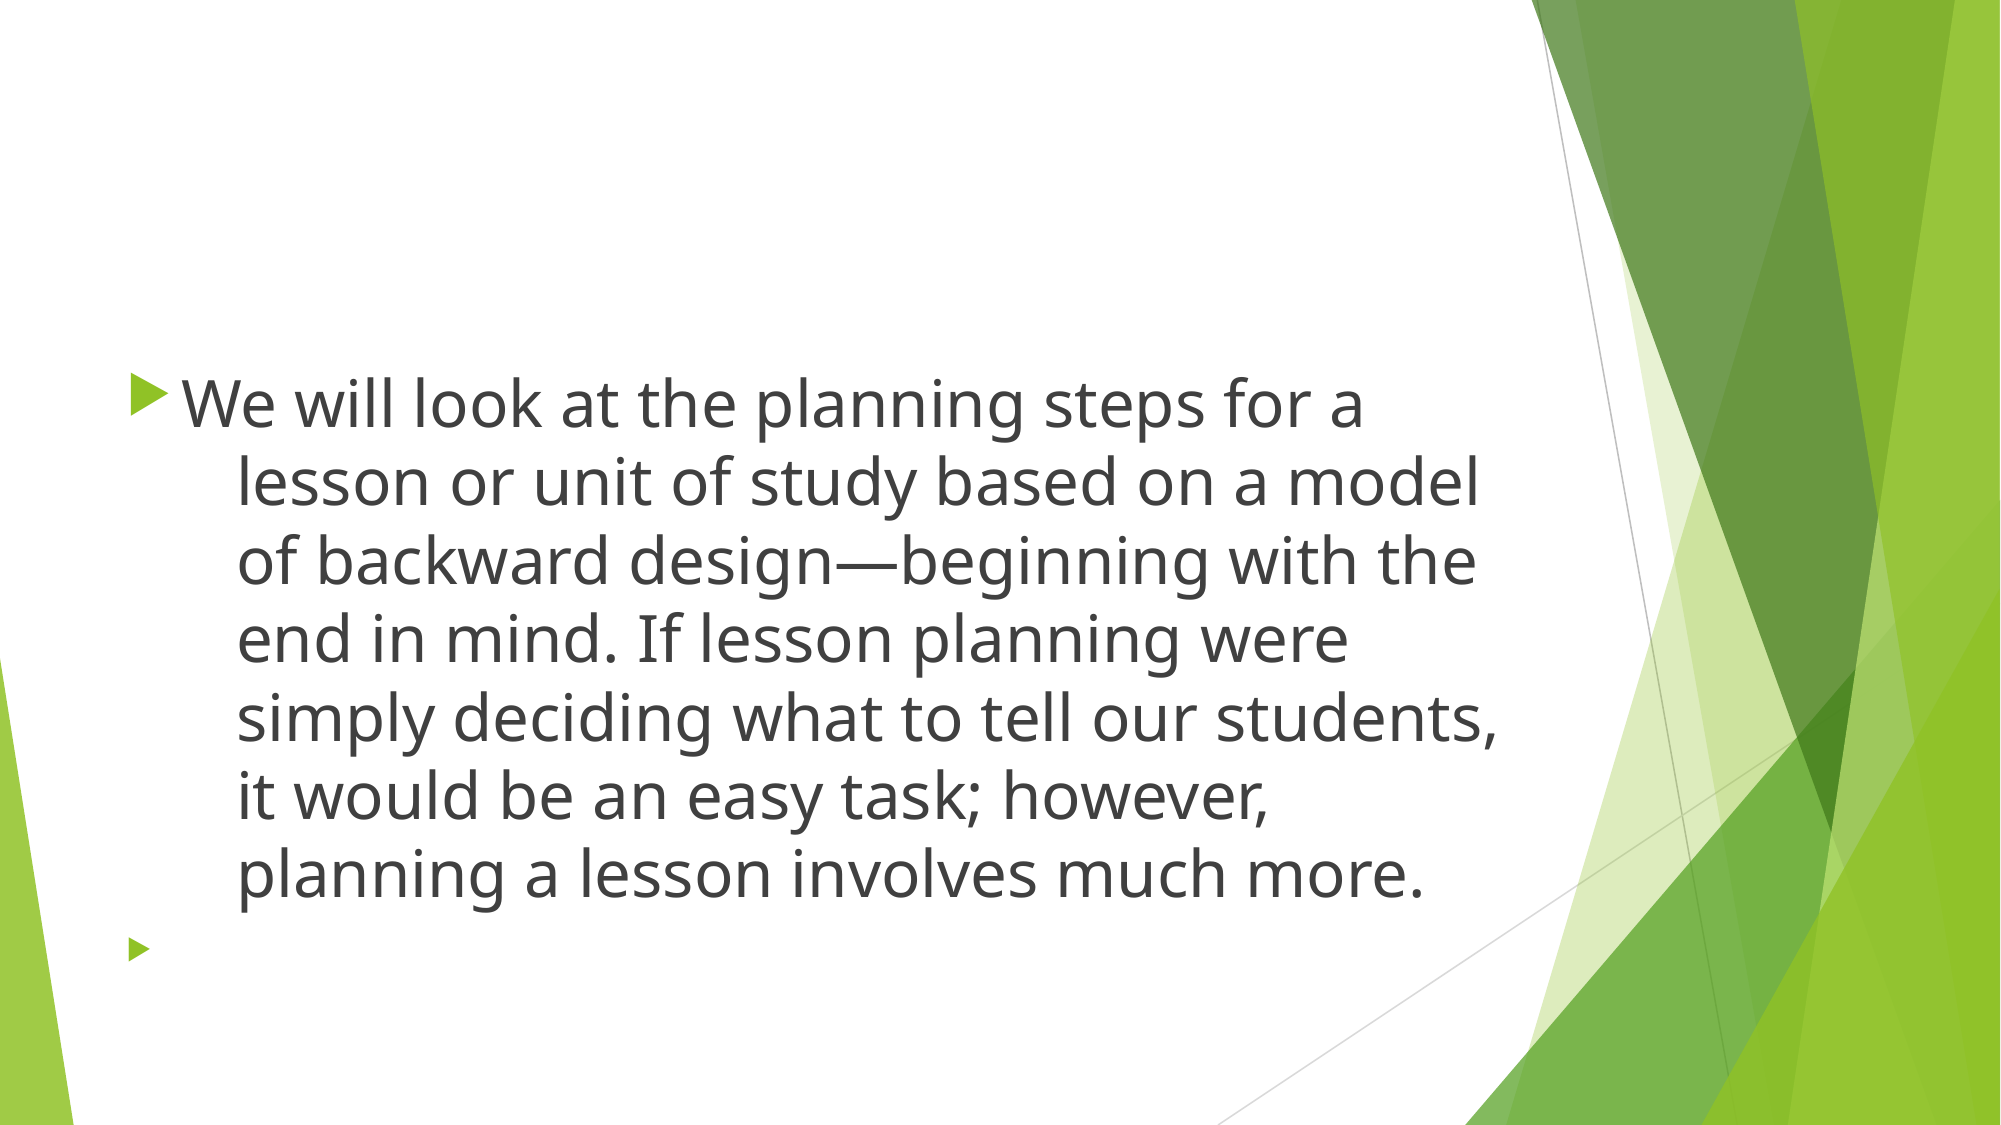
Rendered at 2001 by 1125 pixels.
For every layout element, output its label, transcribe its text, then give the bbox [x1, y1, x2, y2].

list We will look at the planning steps for a lesson or unit of study based on a model of backward design—beginning with the end in mind. If lesson planning were simply deciding what to tell our students, it would be an easy task; however, planning a lesson involves much more. [111, 354, 1522, 992]
